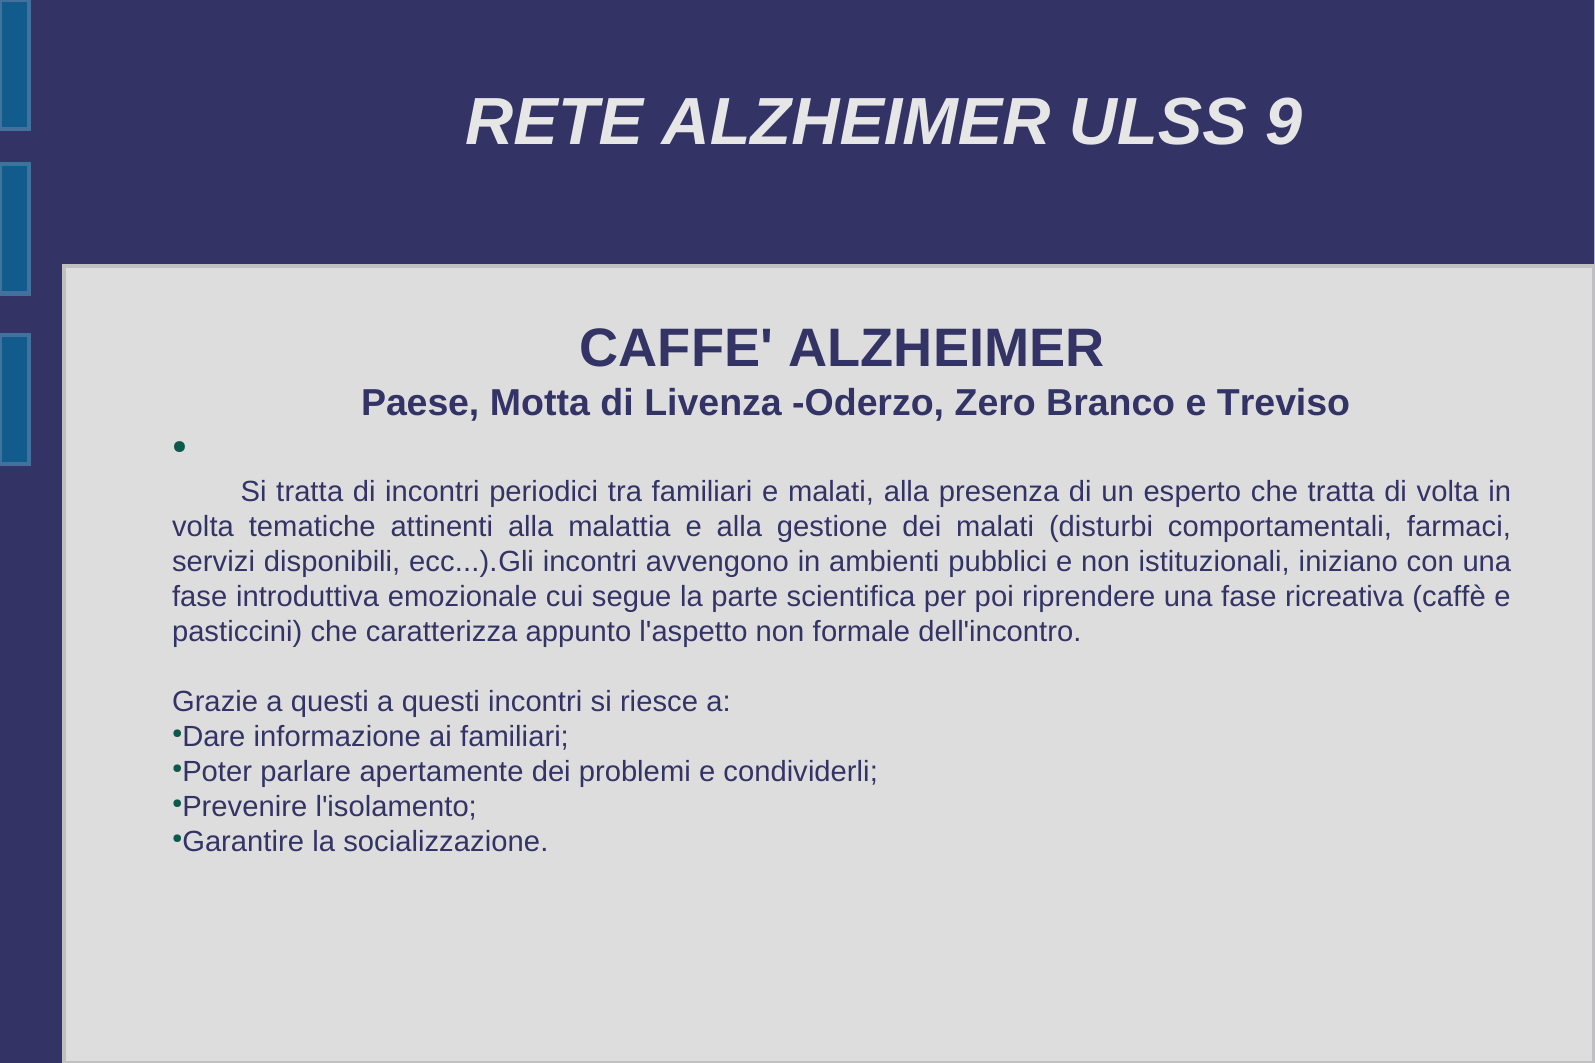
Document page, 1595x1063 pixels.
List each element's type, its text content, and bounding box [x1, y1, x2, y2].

title RETE ALZHEIMER ULSS 9 [203, 78, 1565, 159]
list CAFFE' ALZHEIMER Paese, Motta di Livenza -Oderzo, Zero Branco e Treviso Si tratta di incontri periodici tra familiari e malati, alla presenza di un esperto che tratta di volta in volta tematiche attinenti alla malattia e alla gestione dei malati (disturbi comportamentali, farmaci, servizi disponibili, ecc...).Gli incontri avvengono in ambienti pubblici e non istituzionali, iniziano con una fase introduttiva emozionale cui segue la parte scientifica per poi riprendere una fase ricreativa (caffè e pasticcini) che caratterizza appunto l'aspetto non formale dell'incontro. Grazie a questi a questi incontri si riesce a: Dare informazione ai familiari; Poter parlare apertamente dei problemi e condividerli; Prevenire l'isolamento; Garantire la socializzazione. [172, 312, 1514, 983]
